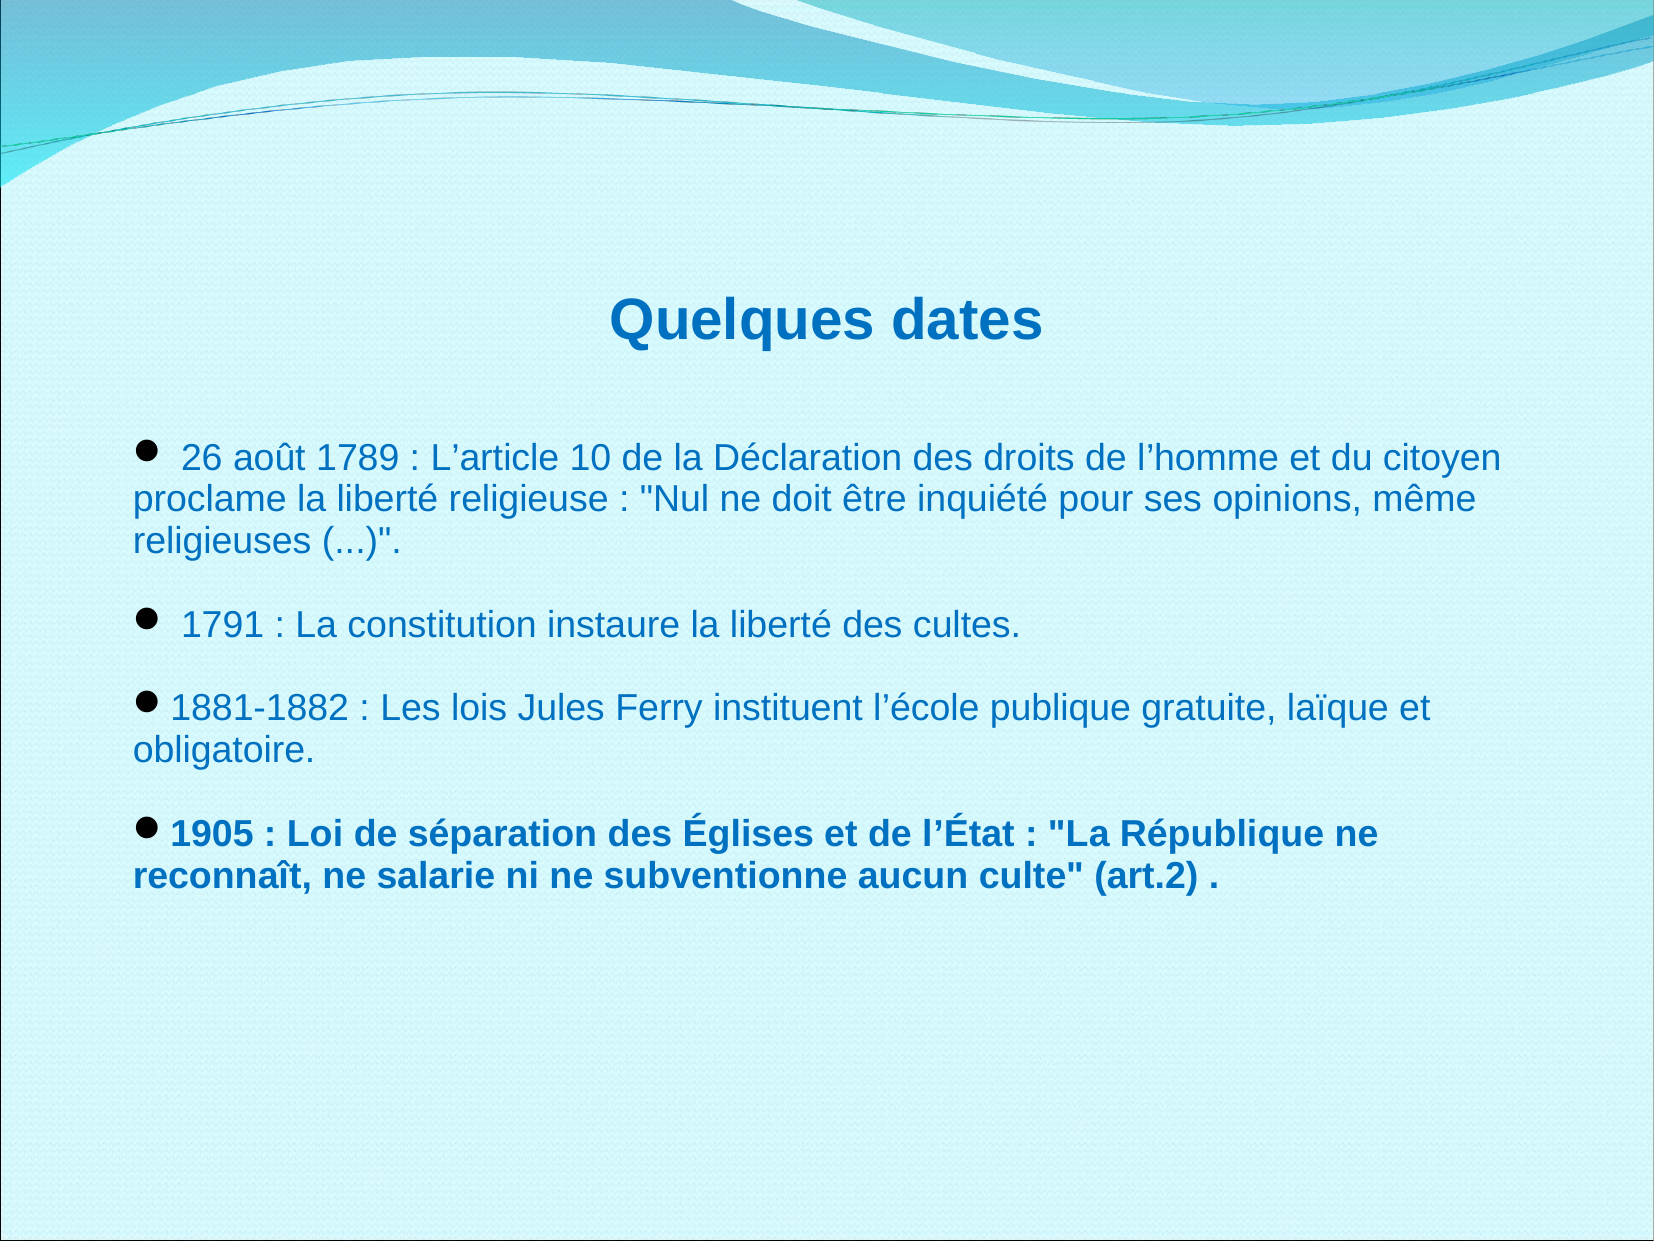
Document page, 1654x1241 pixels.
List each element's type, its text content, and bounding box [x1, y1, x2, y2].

picture [0, 0, 1654, 1241]
text_box Quelques dates 26 août 1789 : L’article 10 de la Déclaration des droits de l’homme et du citoyen proclame la liberté religieuse : "Nul ne doit être inquiété pour ses opinions, même religieuses (...)". 1791 : La constitution instaure la liberté des cultes. 1881-1882 : Les lois Jules Ferry instituent l’école publique gratuite, laïque et obligatoire. 1905 : Loi de séparation des Églises et de l’État : "La République ne reconnaît, ne salarie ni ne subventionne aucun culte" (art.2) . [118, 277, 1536, 1022]
